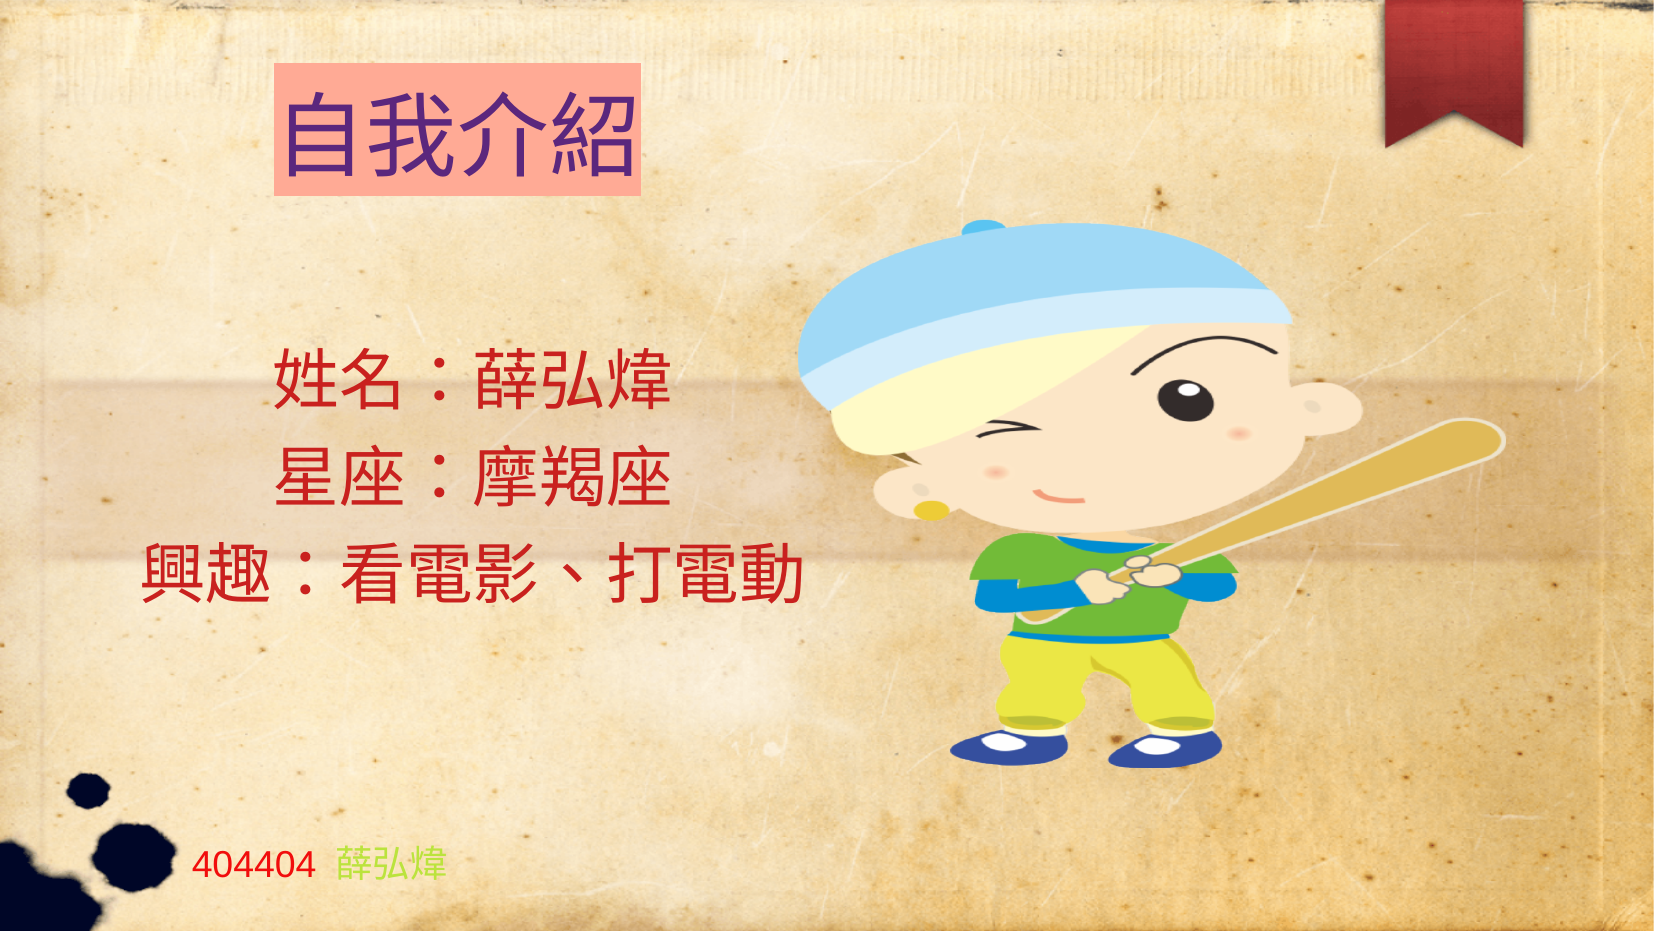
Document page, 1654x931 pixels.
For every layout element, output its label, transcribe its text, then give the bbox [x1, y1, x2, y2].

text_box 404404 薛弘煒 [177, 826, 532, 892]
picture [0, 0, 1654, 931]
subtitle 姓名：薛弘煒 星座：摩羯座 興趣：看電影、打電動 [0, 236, 797, 709]
title 自我介紹 [236, 51, 680, 207]
